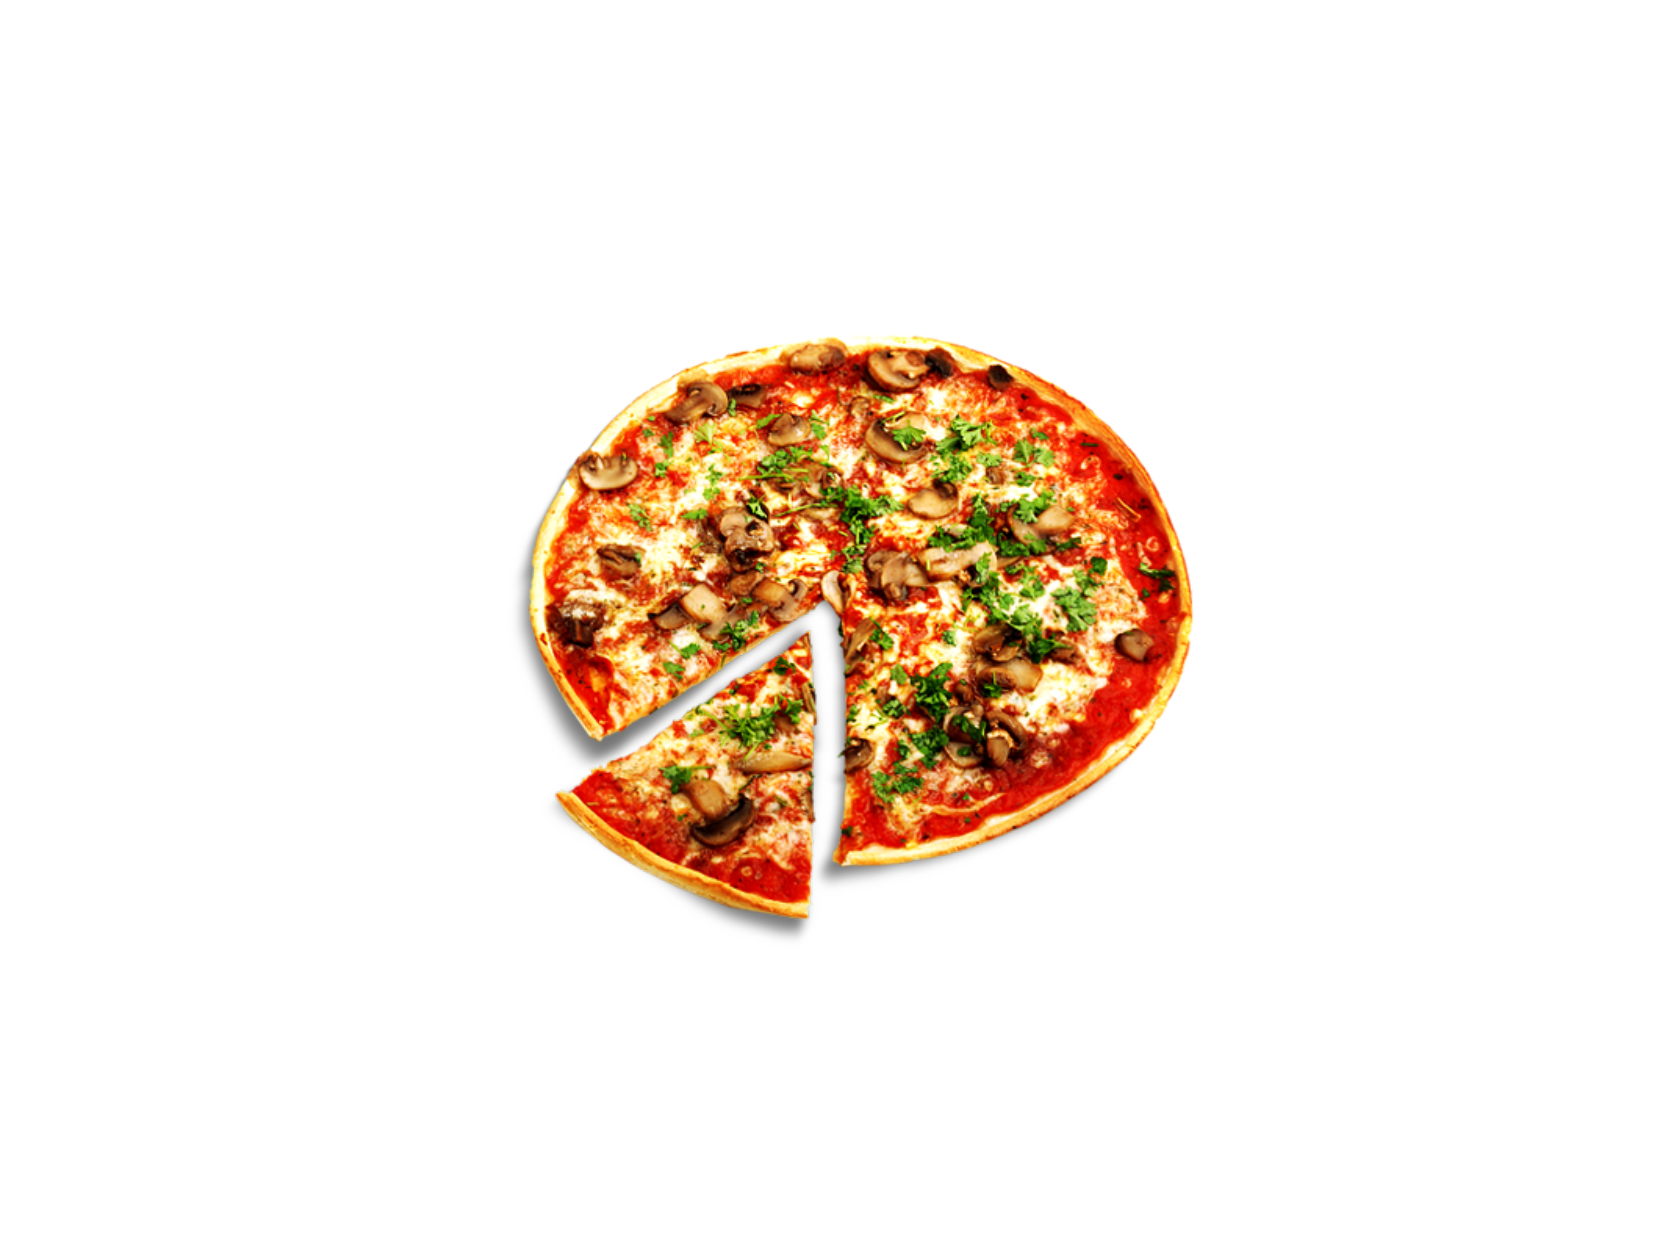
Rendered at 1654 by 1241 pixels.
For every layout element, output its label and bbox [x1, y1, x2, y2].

picture [440, 286, 1230, 964]
